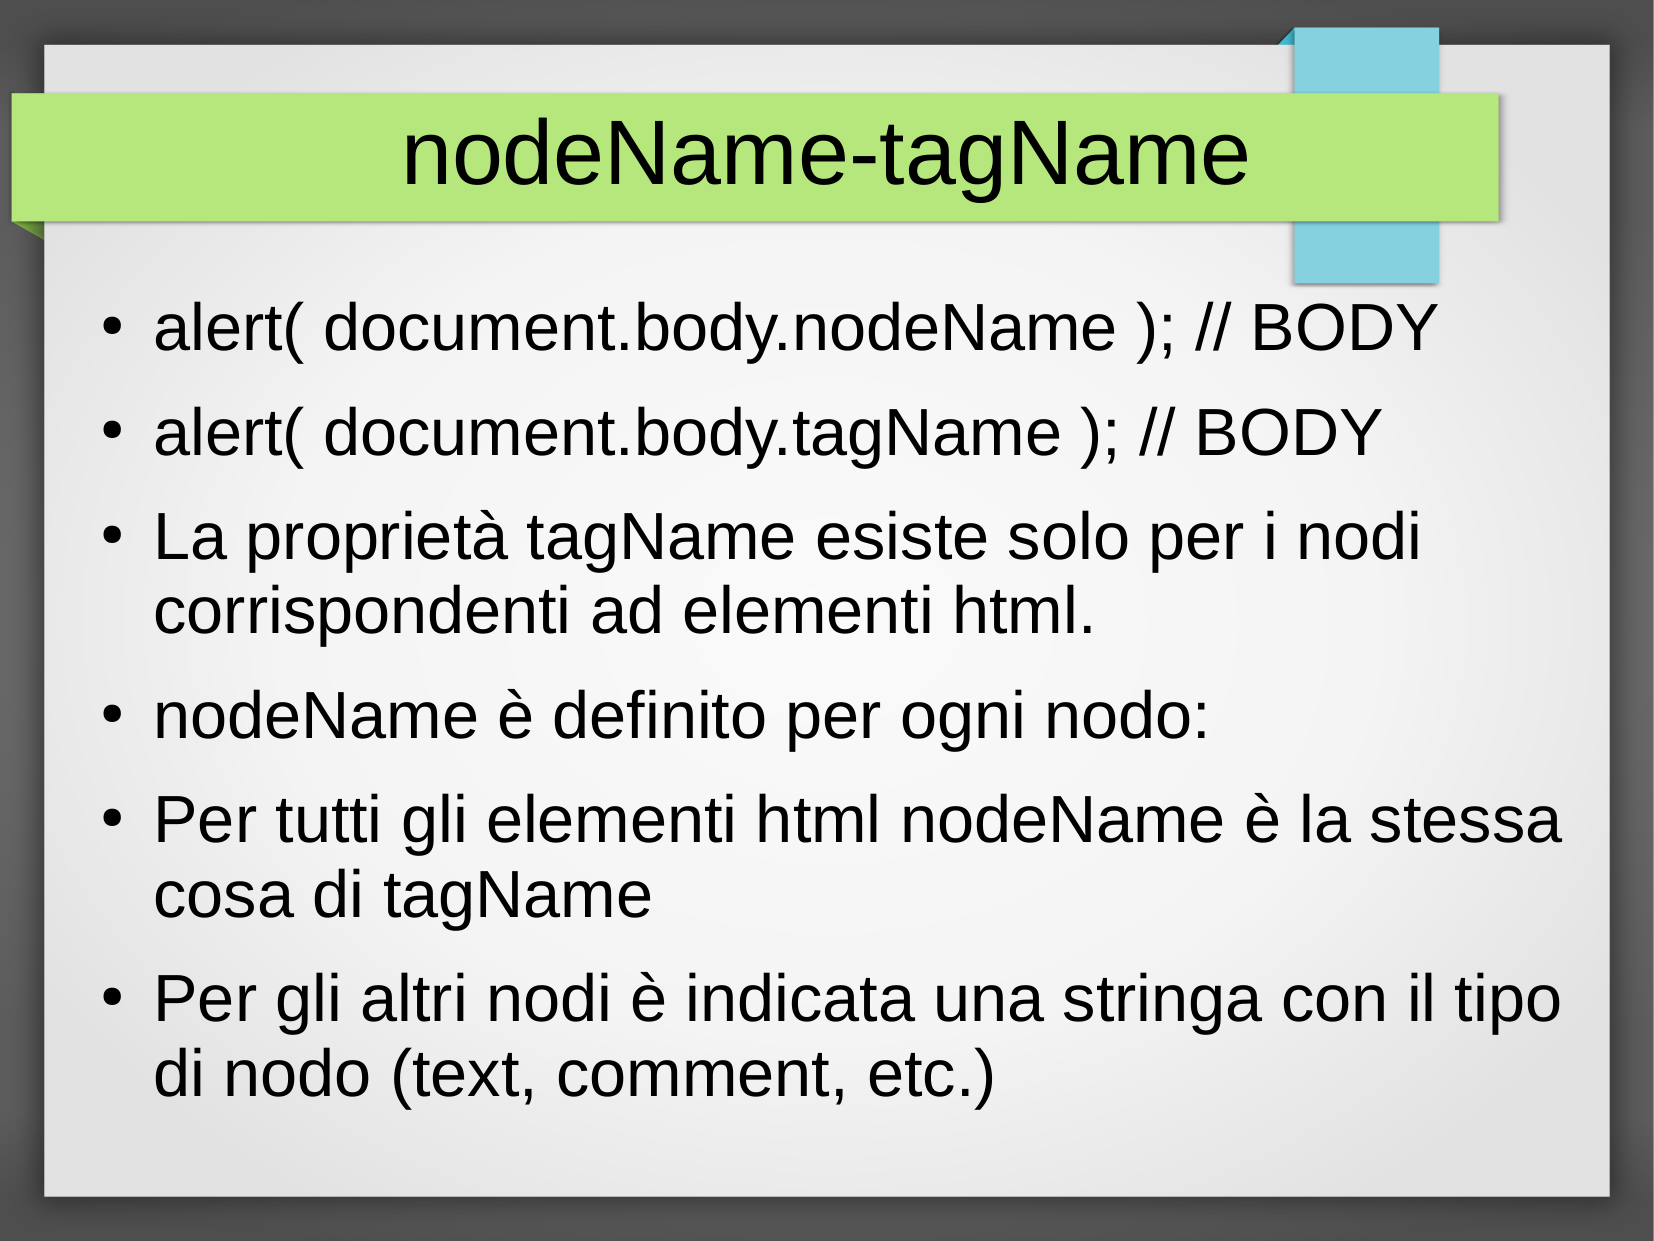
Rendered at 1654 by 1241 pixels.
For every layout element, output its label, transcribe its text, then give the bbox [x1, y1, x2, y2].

picture [0, 0, 1654, 1241]
title nodeName-tagName [82, 49, 1571, 257]
list alert( document.body.nodeName ); // BODY alert( document.body.tagName ); // BODY La proprietà tagName esiste solo per i nodi corrispondenti ad elementi html. nodeName è definito per ogni nodo: Per tutti gli elementi html nodeName è la stessa cosa di tagName Per gli altri nodi è indicata una stringa con il tipo di nodo (text, comment, etc.) [82, 290, 1571, 1182]
